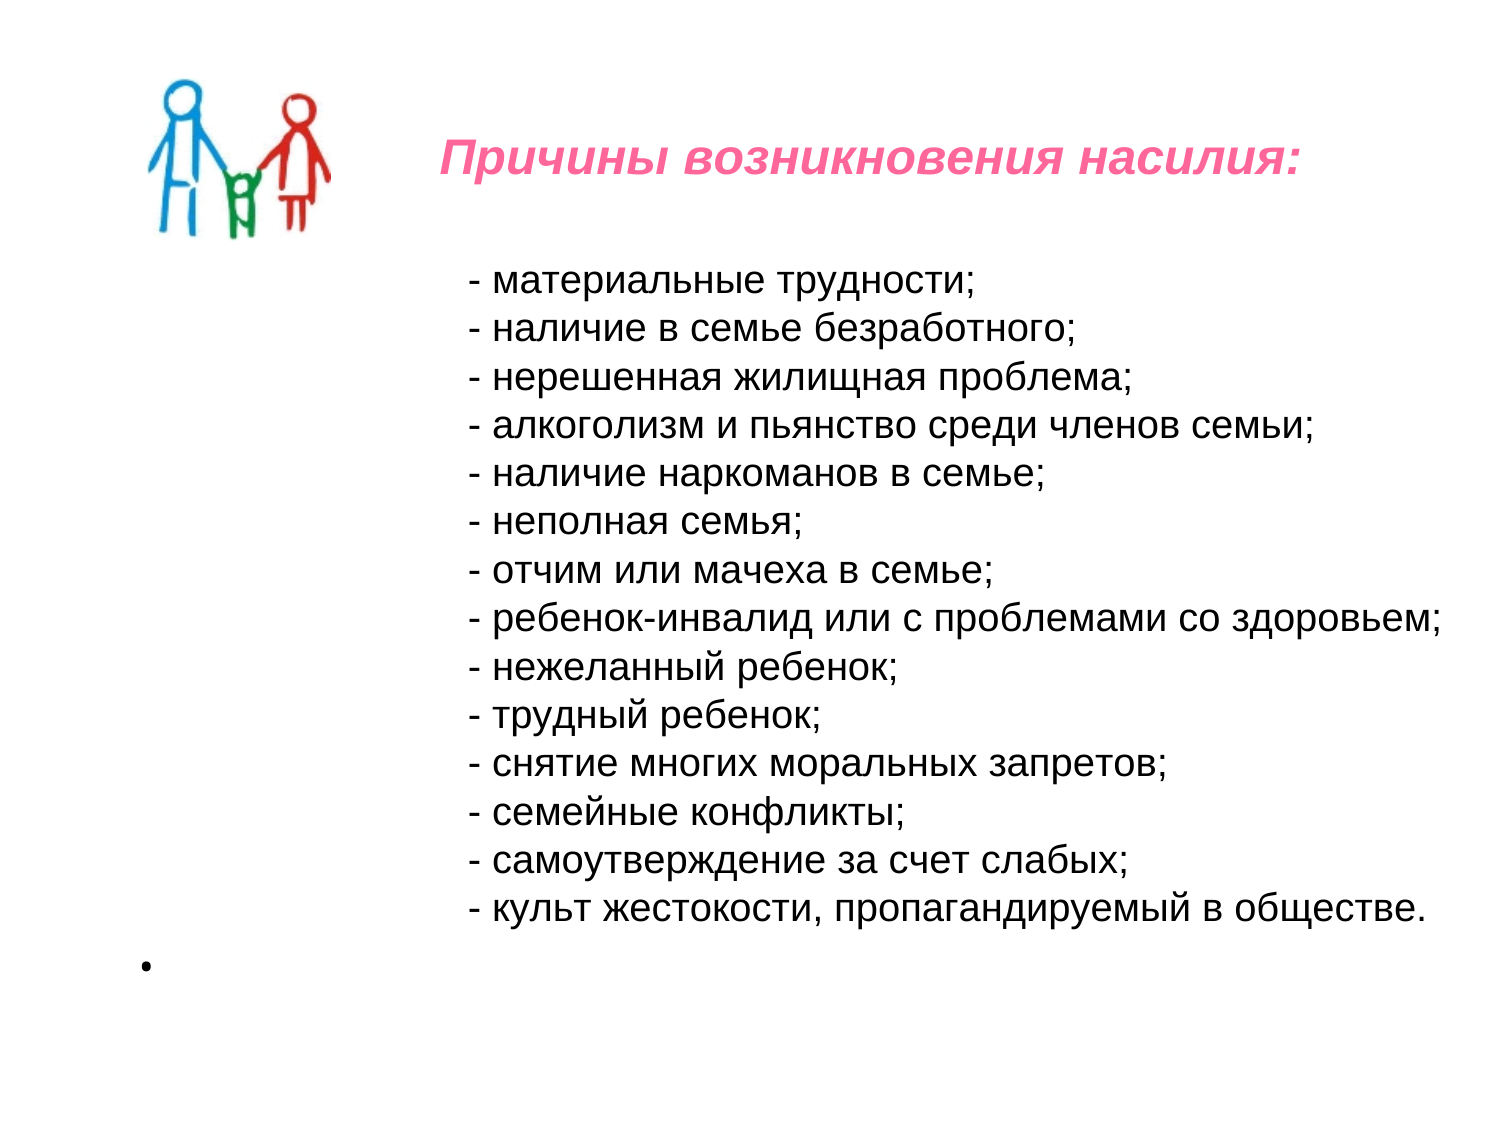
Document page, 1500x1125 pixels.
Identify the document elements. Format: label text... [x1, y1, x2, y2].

picture [147, 78, 331, 241]
title Причины возникновения насилия: [354, 66, 1388, 244]
list - материальные трудности; - наличие в семье безработного; - нерешенная жилищная проблема; - алкоголизм и пьянство среди членов семьи; - наличие наркоманов в семье; - неполная семья; - отчим или мачеха в семье; - ребенок-инвалид или с проблемами со здоровьем; - нежеланный ребенок; - трудный ребенок; - снятие многих моральных запретов; - семейные конфликты; - самоутверждение за счет слабых; - культ жестокости, пропагандируемый в обществе. [123, 255, 1471, 998]
